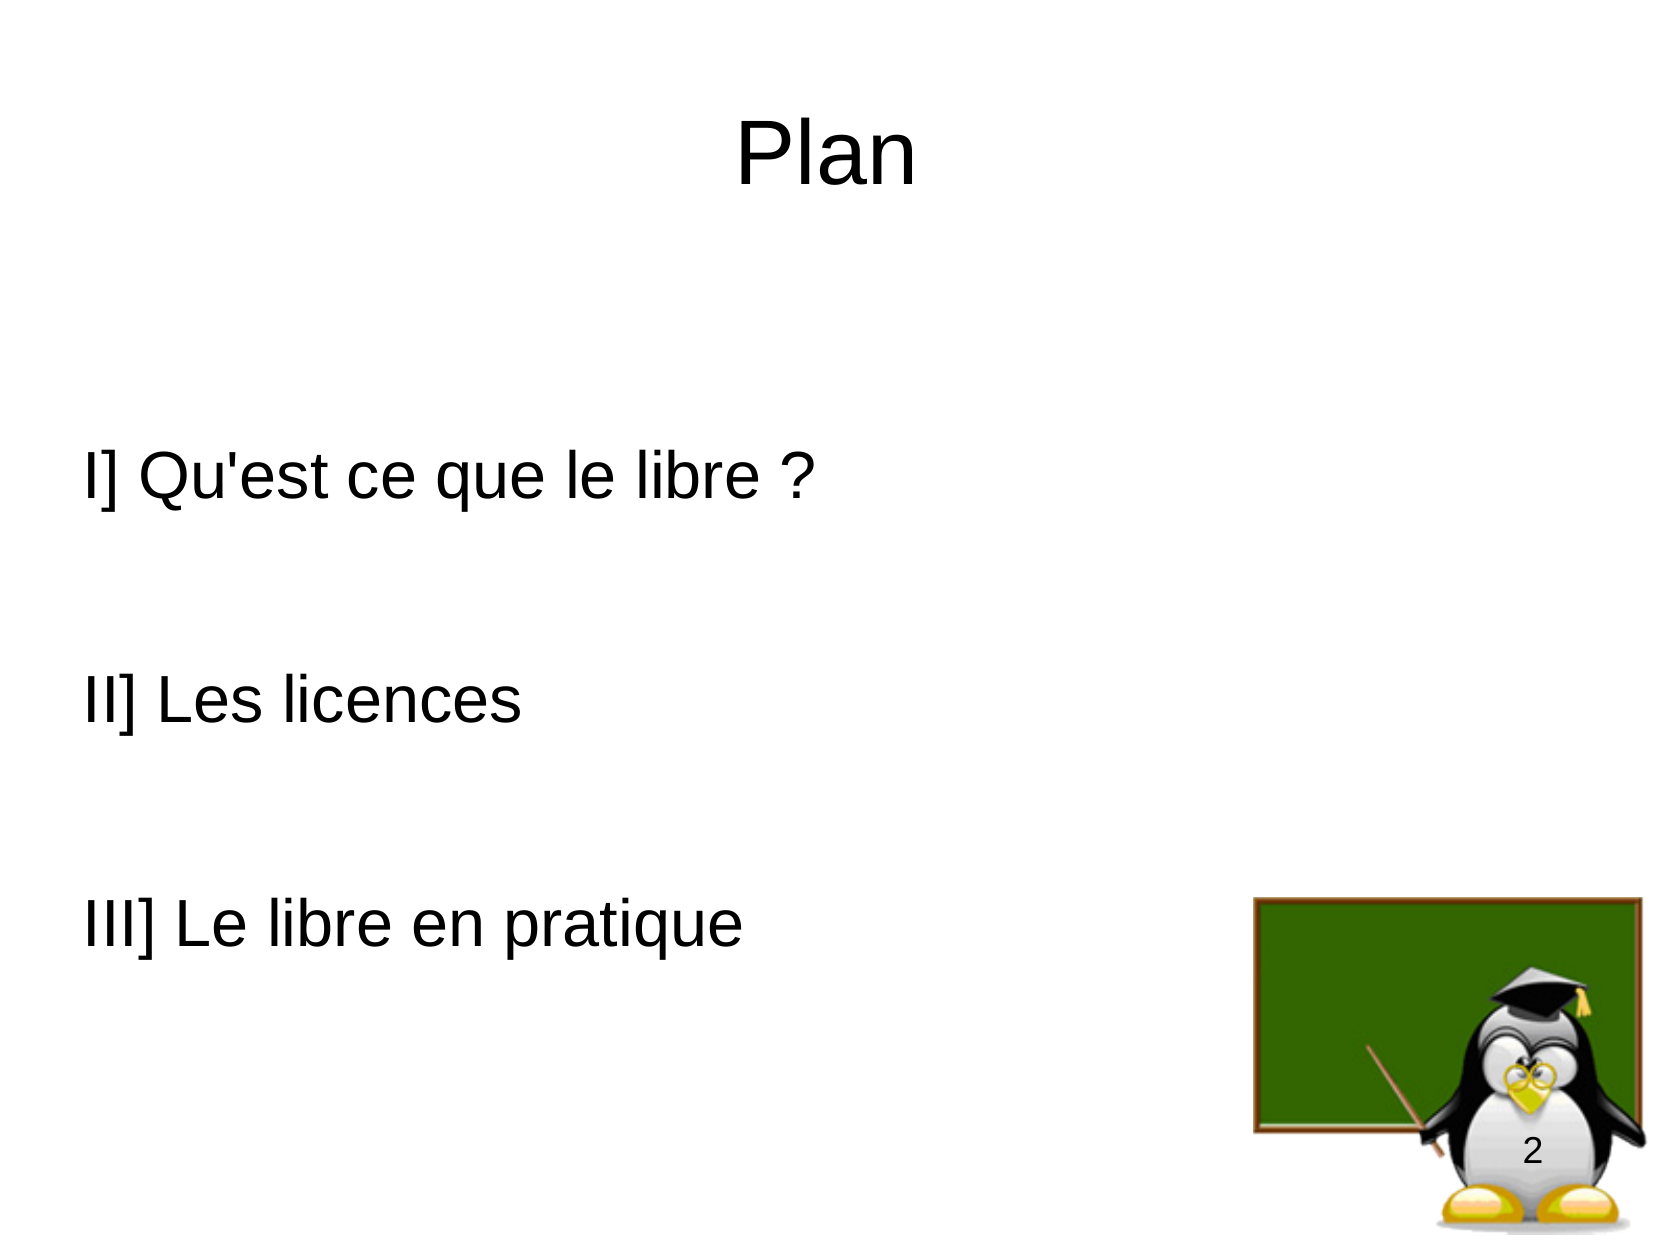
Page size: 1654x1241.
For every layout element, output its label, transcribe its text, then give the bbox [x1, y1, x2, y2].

title Plan [82, 49, 1571, 257]
text_box <numéro> [1432, 1122, 1634, 1194]
picture [1253, 897, 1654, 1236]
subtitle I] Qu'est ce que le libre ? II] Les licences III] Le libre en pratique [82, 290, 1571, 1109]
